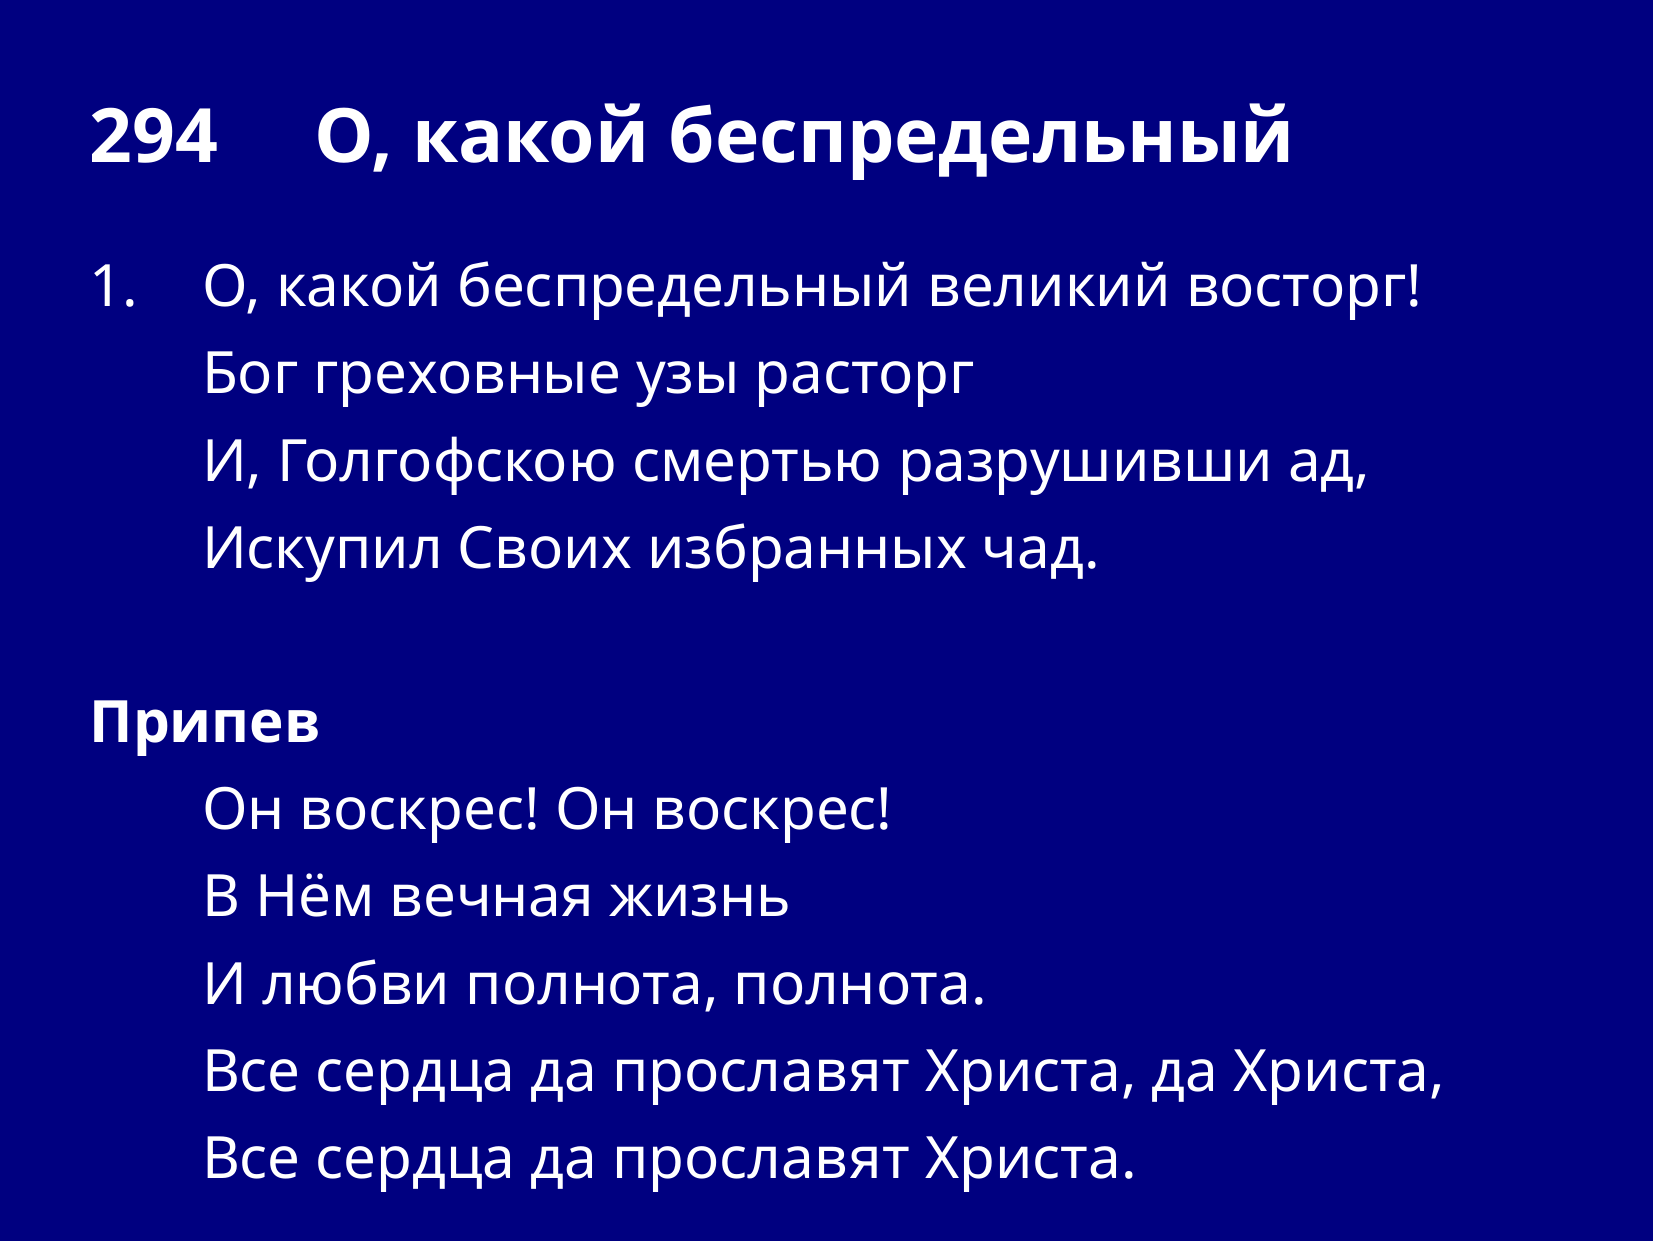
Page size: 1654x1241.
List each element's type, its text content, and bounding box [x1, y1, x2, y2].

text_box 1. О, какой беспредельный великий восторг! Бог греховные узы расторг И, Голгофскою смертью разрушивши ад, Искупил Своих избранных чад. Припев Он воскрес! Он воскрес! В Нём вечная жизнь И любви полнота, полнота. Все сердца да прославят Христа, да Христа, Все сердца да прославят Христа. [75, 188, 1576, 1163]
text_box 294 О, какой беспредельный [75, 75, 1576, 188]
